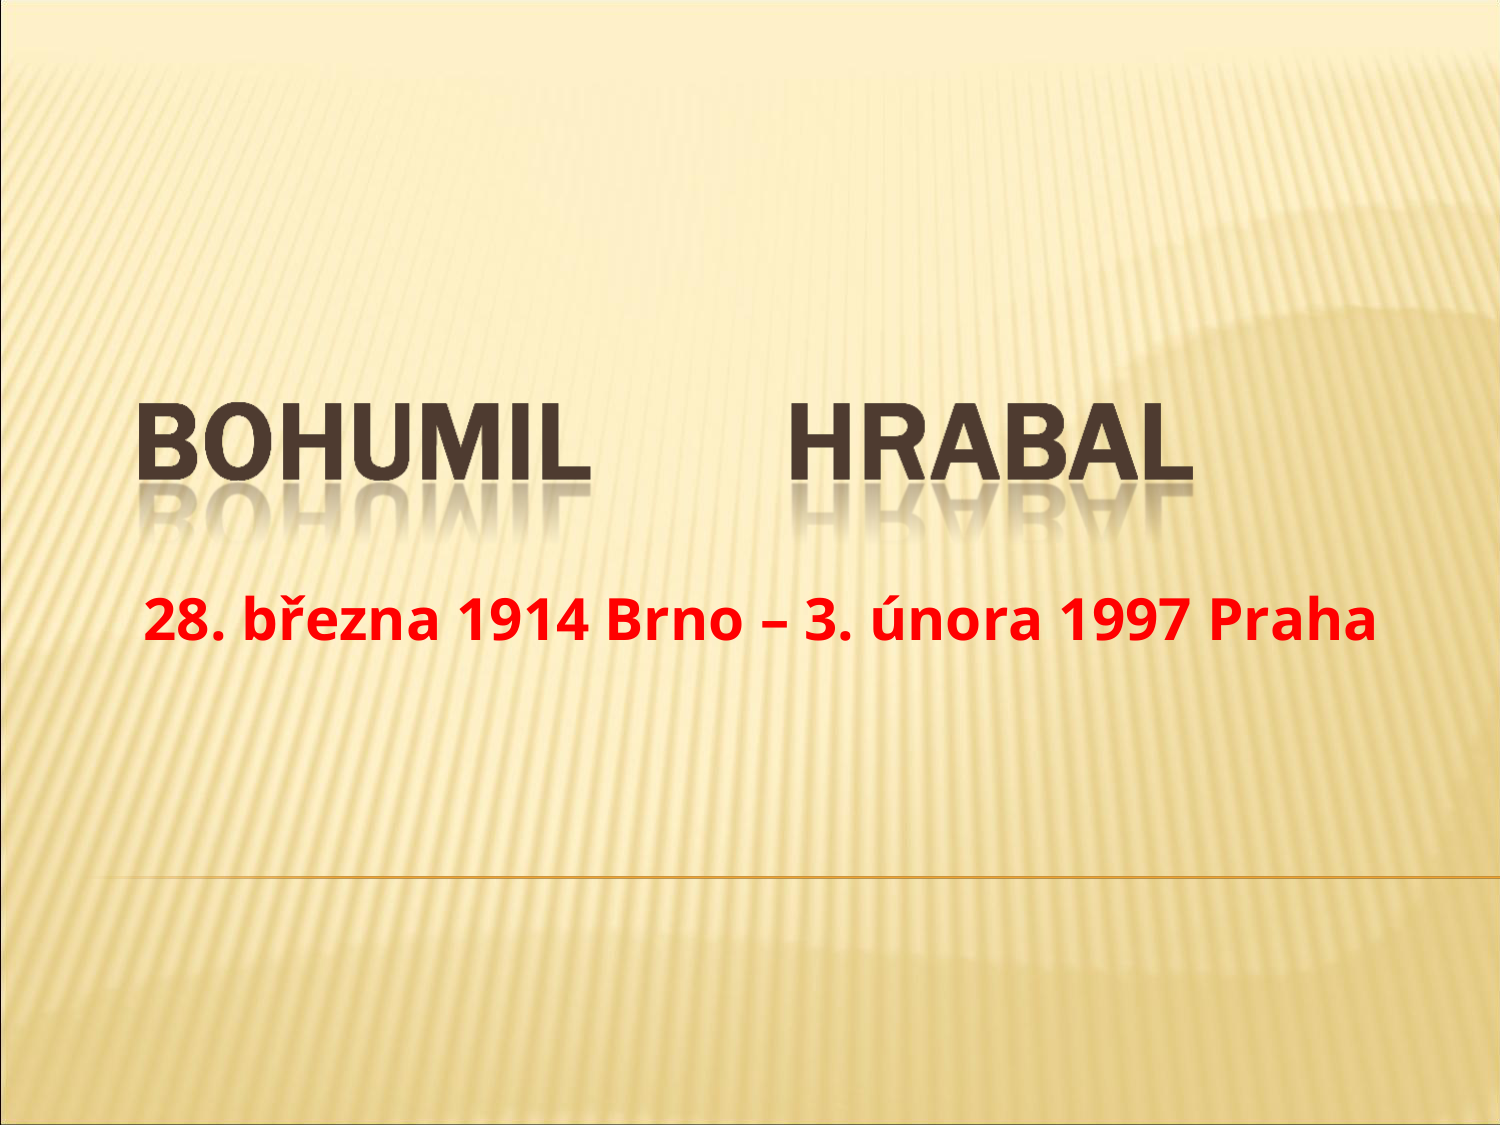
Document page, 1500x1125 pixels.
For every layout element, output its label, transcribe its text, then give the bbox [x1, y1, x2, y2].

text_box 28. března 1914 Brno – 3. února 1997 Praha [128, 574, 1395, 660]
picture [0, 0, 1500, 1125]
text_box [60, 334, 1372, 616]
